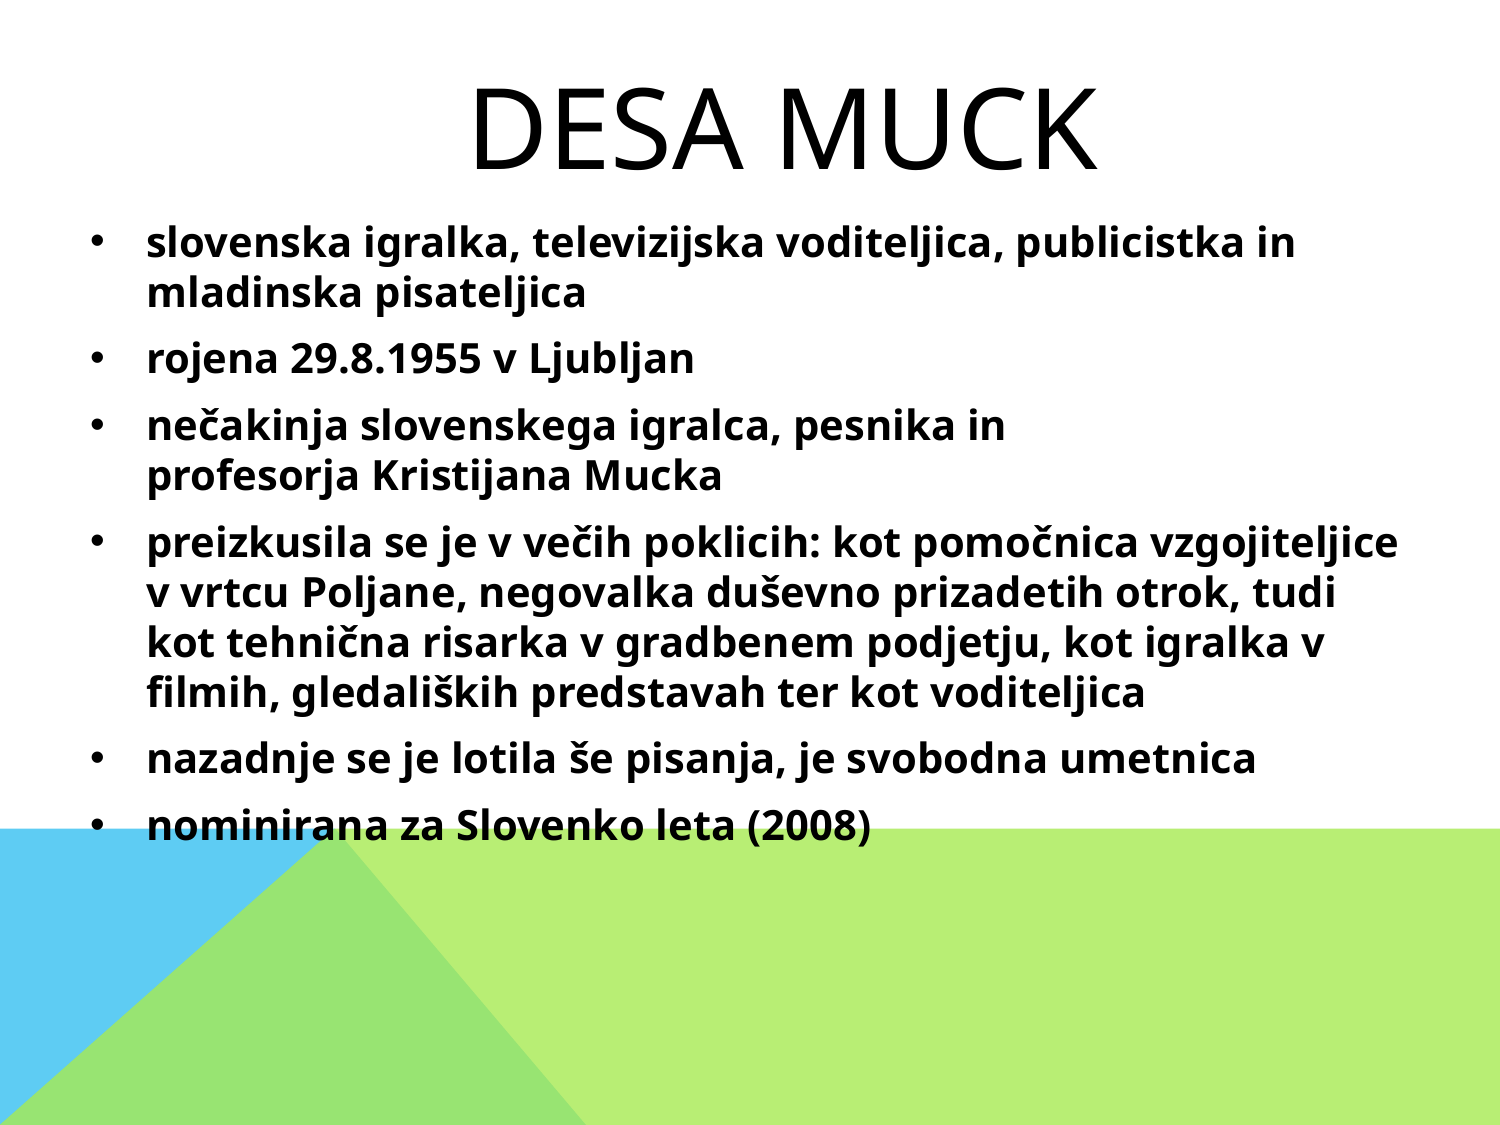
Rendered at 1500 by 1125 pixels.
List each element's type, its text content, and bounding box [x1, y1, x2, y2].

list slovenska igralka, televizijska voditeljica, publicistka in mladinska pisateljica rojena 29.8.1955 v Ljubljan nečakinja slovenskega igralca, pesnika in profesorja Kristijana Mucka preizkusila se je v večih poklicih: kot pomočnica vzgojiteljice v vrtcu Poljane, negovalka duševno prizadetih otrok, tudi kot tehnična risarka v gradbenem podjetju, kot igralka v filmih, gledaliških predstavah ter kot voditeljica nazadnje se je lotila še pisanja, je svobodna umetnica nominirana za Slovenko leta (2008) [75, 208, 1425, 1038]
title DESA MUCK [76, 31, 1427, 219]
